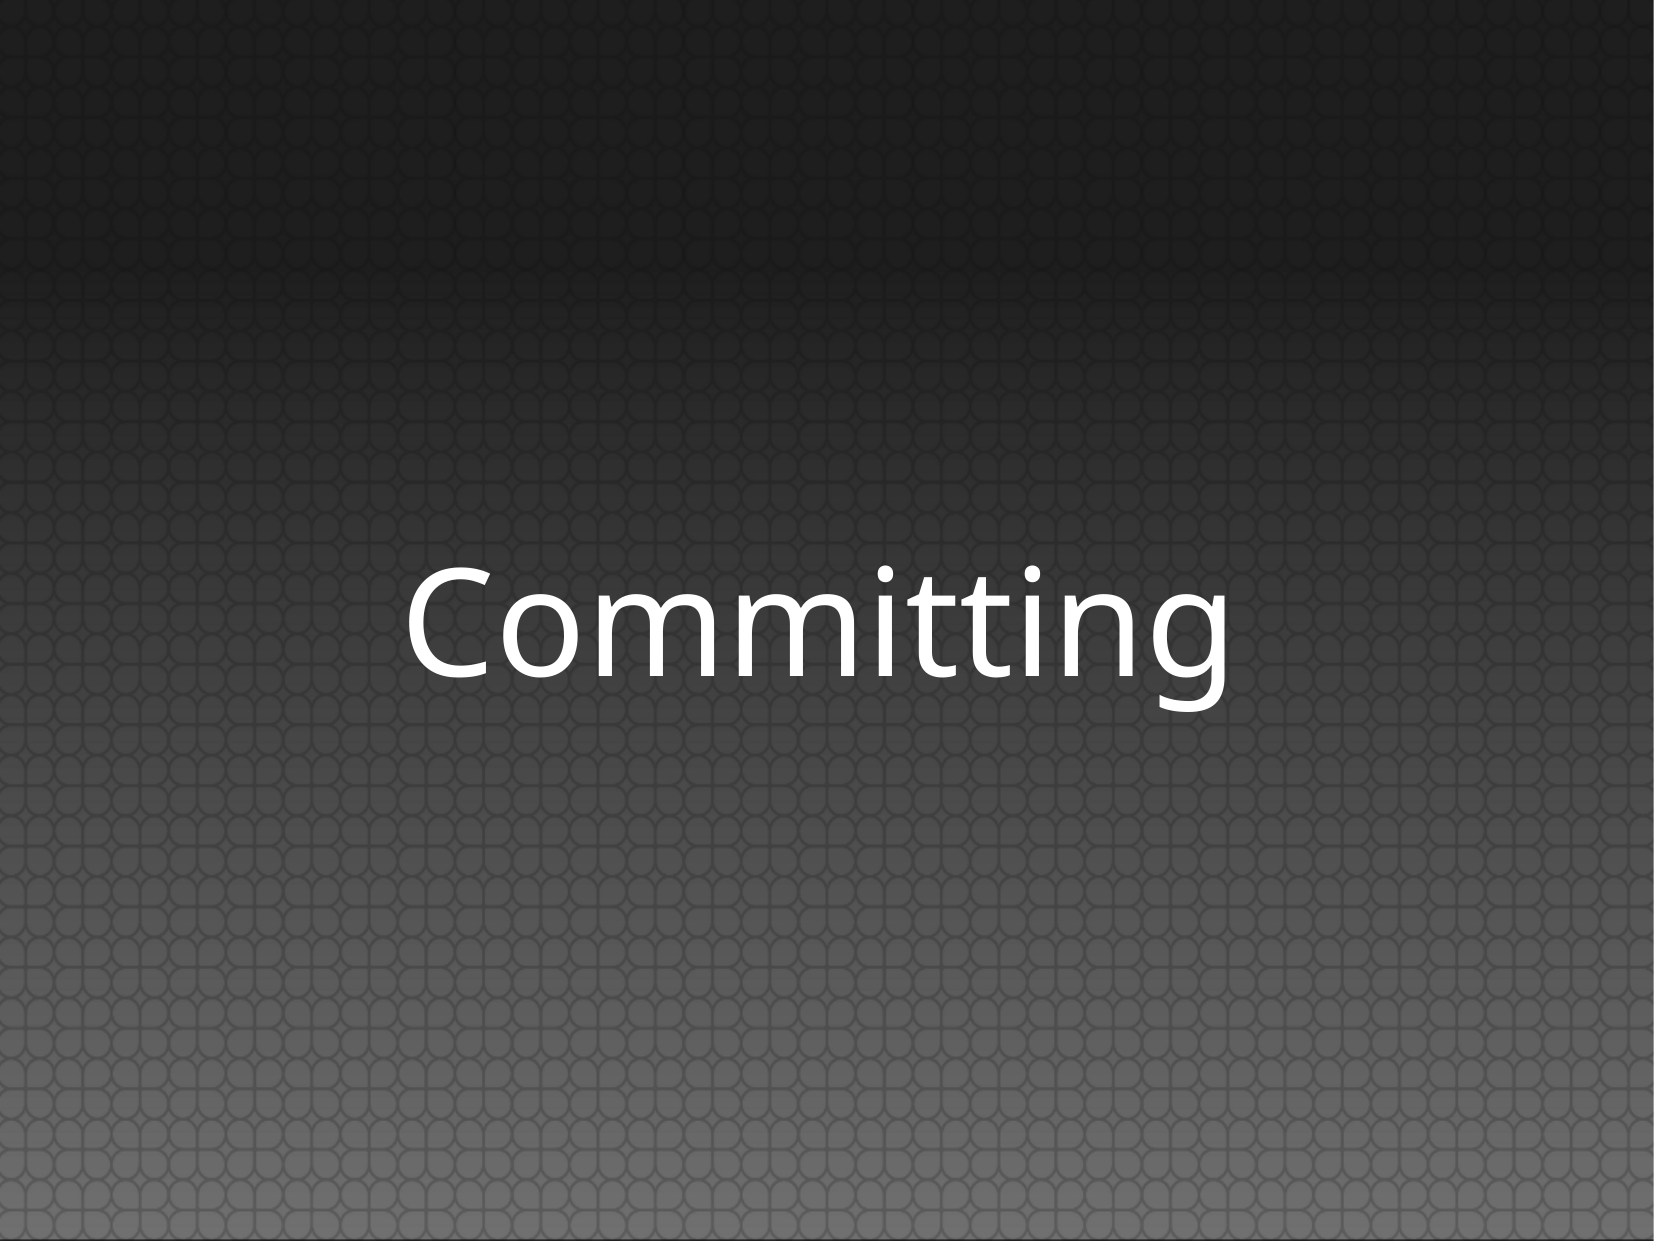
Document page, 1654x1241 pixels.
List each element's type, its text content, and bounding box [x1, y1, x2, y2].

title Committing [75, 525, 1564, 713]
picture [0, 0, 1654, 1241]
